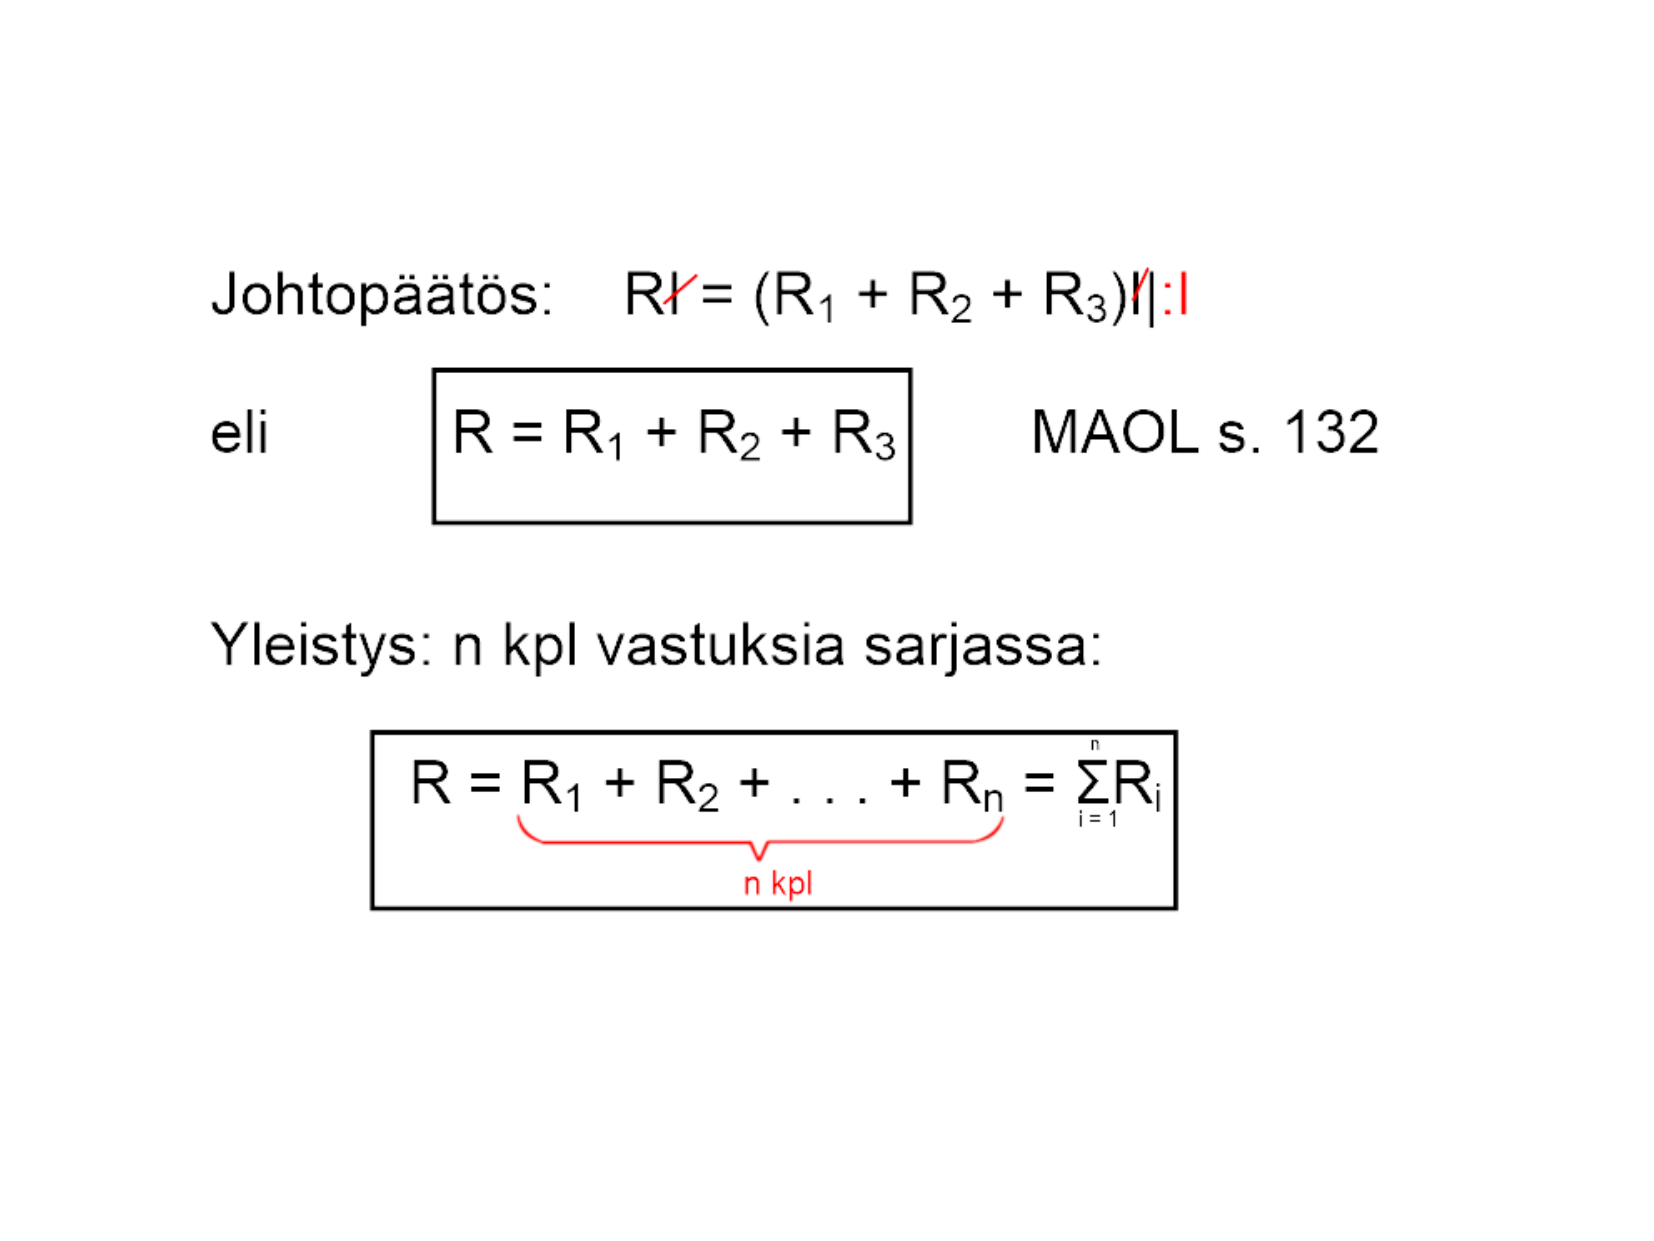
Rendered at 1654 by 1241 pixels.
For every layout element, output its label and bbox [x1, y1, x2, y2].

picture [158, 181, 1489, 969]
